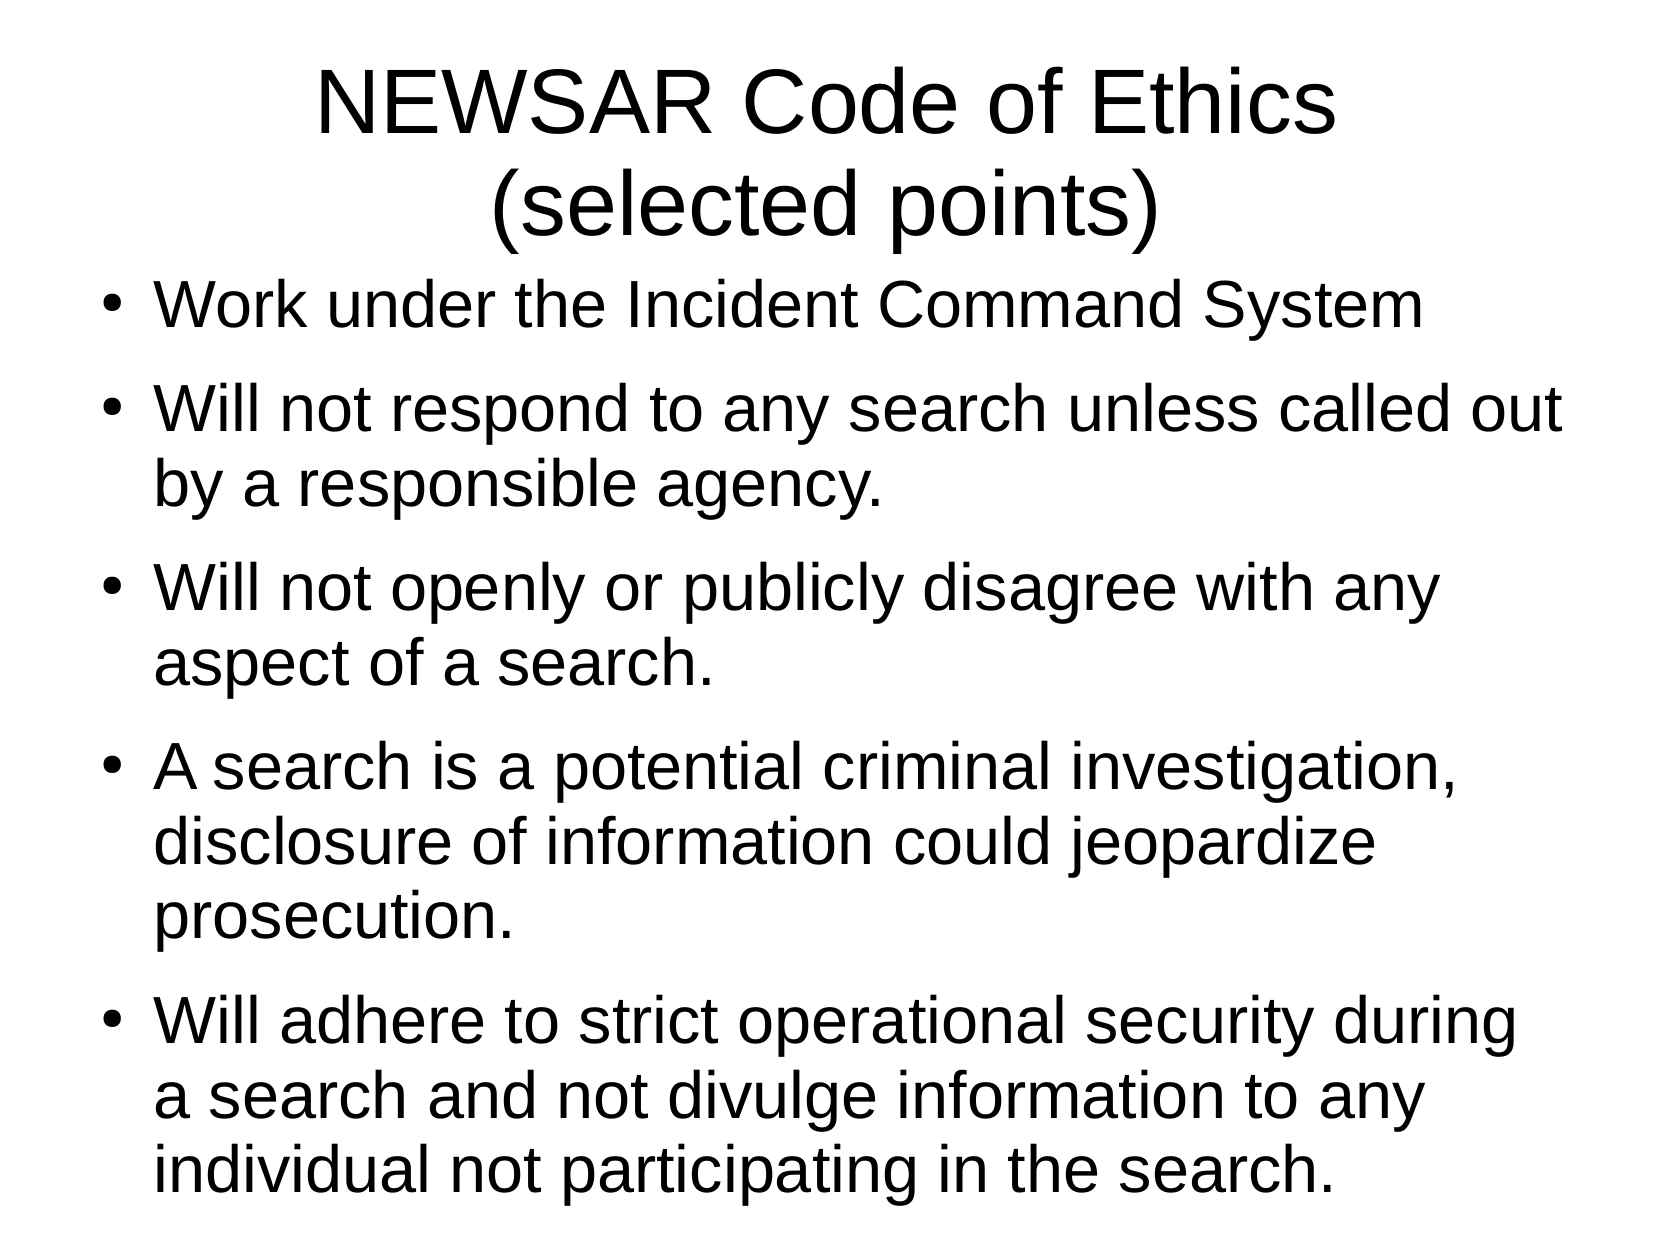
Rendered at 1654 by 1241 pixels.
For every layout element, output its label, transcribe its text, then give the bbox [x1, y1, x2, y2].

title NEWSAR Code of Ethics (selected points) [82, 49, 1571, 257]
list Work under the Incident Command System Will not respond to any search unless called out by a responsible agency. Will not openly or publicly disagree with any aspect of a search. A search is a potential criminal investigation, disclosure of information could jeopardize prosecution. Will adhere to strict operational security during a search and not divulge information to any individual not participating in the search. [82, 266, 1571, 1220]
